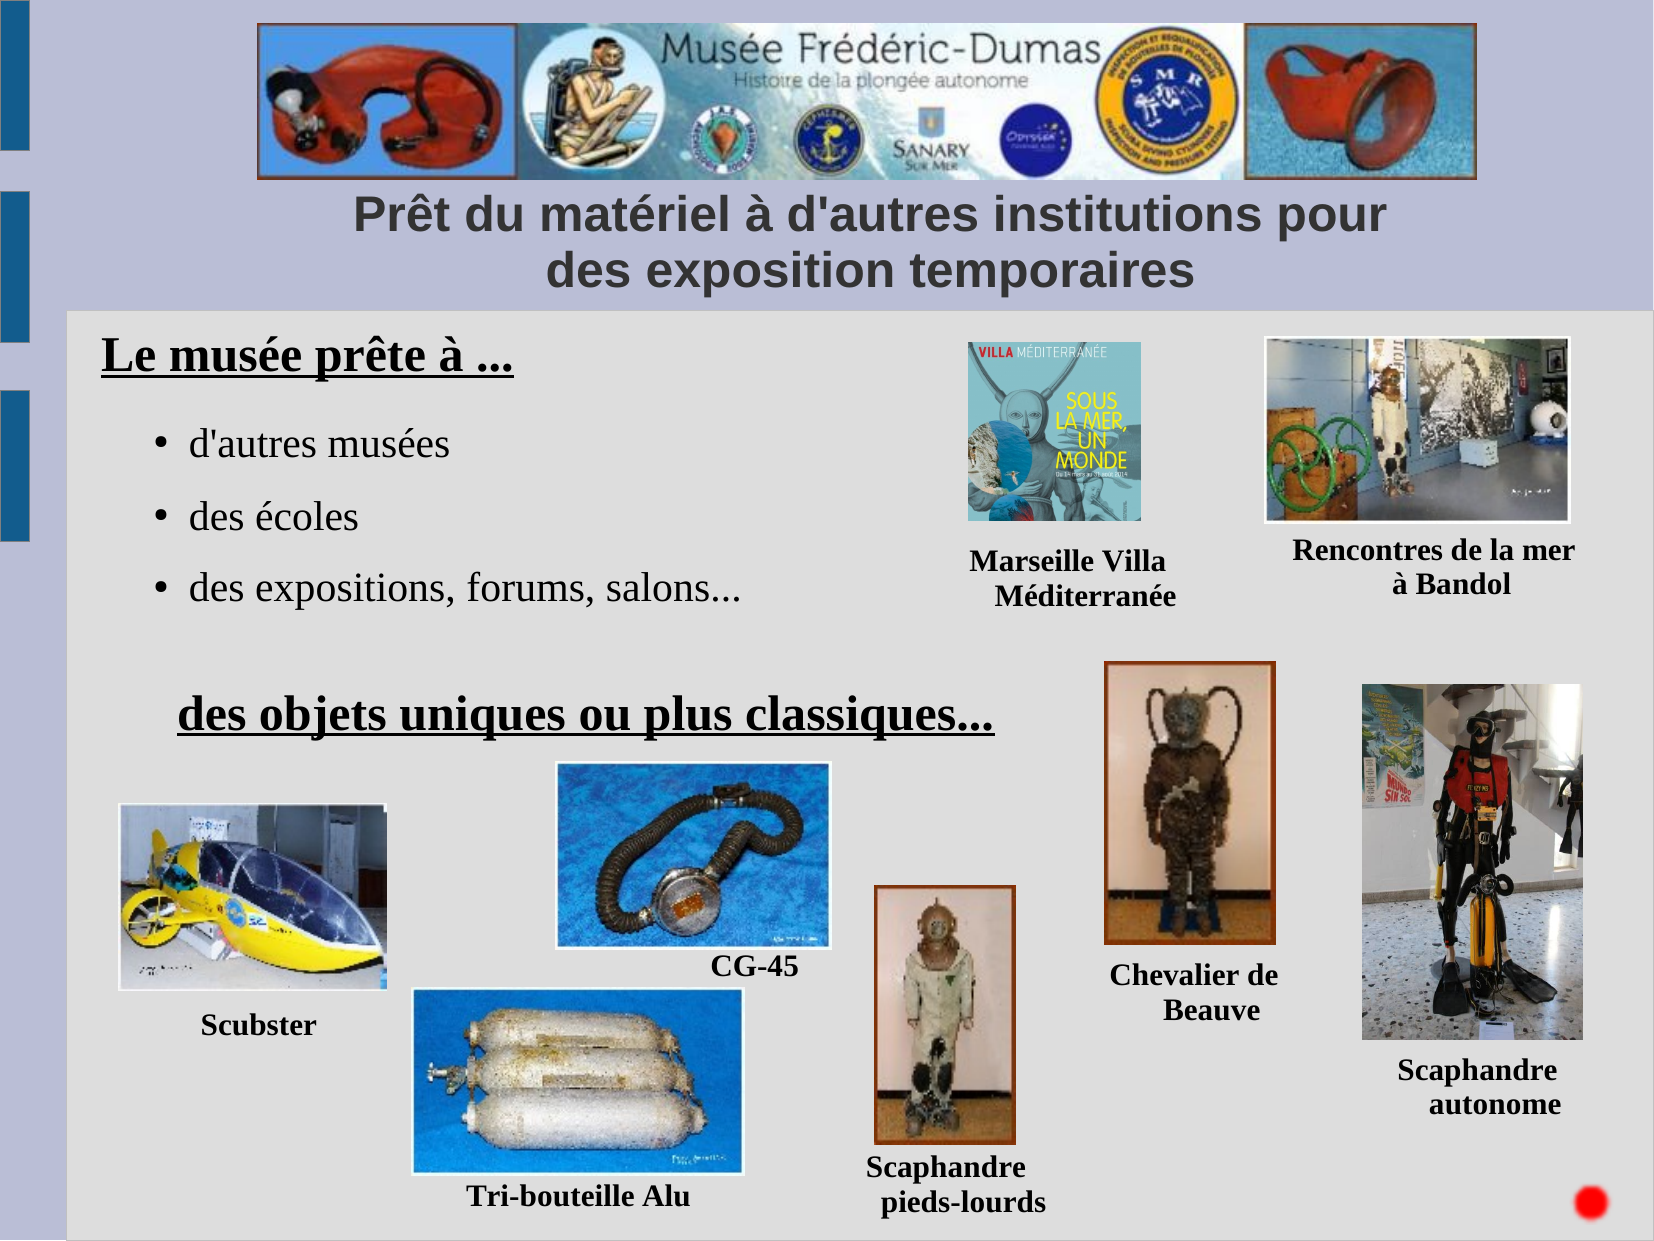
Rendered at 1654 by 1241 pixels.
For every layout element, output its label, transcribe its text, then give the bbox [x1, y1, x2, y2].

picture [257, 23, 1477, 180]
picture [968, 342, 1141, 521]
text_box d'autres musées [153, 416, 497, 471]
picture [1569, 1180, 1617, 1225]
text_box Chevalier de Beauve [1086, 956, 1302, 1028]
text_box Rencontres de la mer à Bandol [1285, 531, 1583, 603]
picture [1362, 684, 1583, 1040]
picture [118, 803, 387, 991]
text_box CG-45 [647, 938, 863, 993]
text_box des objets uniques ou plus classiques... [177, 685, 1040, 743]
picture [555, 761, 832, 950]
picture [874, 885, 1016, 1145]
picture [411, 987, 745, 1176]
picture [1104, 661, 1276, 945]
text_box Le musée prête à ... [88, 326, 532, 384]
text_box des expositions, forums, salons... [153, 561, 745, 615]
text_box Scaphandre autonome [1370, 1051, 1585, 1123]
picture [1264, 336, 1571, 525]
text_box Marseille Villa Méditerranée [919, 543, 1217, 614]
text_box des écoles [153, 489, 378, 544]
title Prêt du matériel à d'autres institutions pour des exposition temporaires [341, 180, 1400, 308]
text_box Scaphandre pieds-lourds [838, 1148, 1054, 1220]
text_box Scubster [151, 998, 367, 1052]
text_box Tri-bouteille Alu [413, 1169, 745, 1223]
